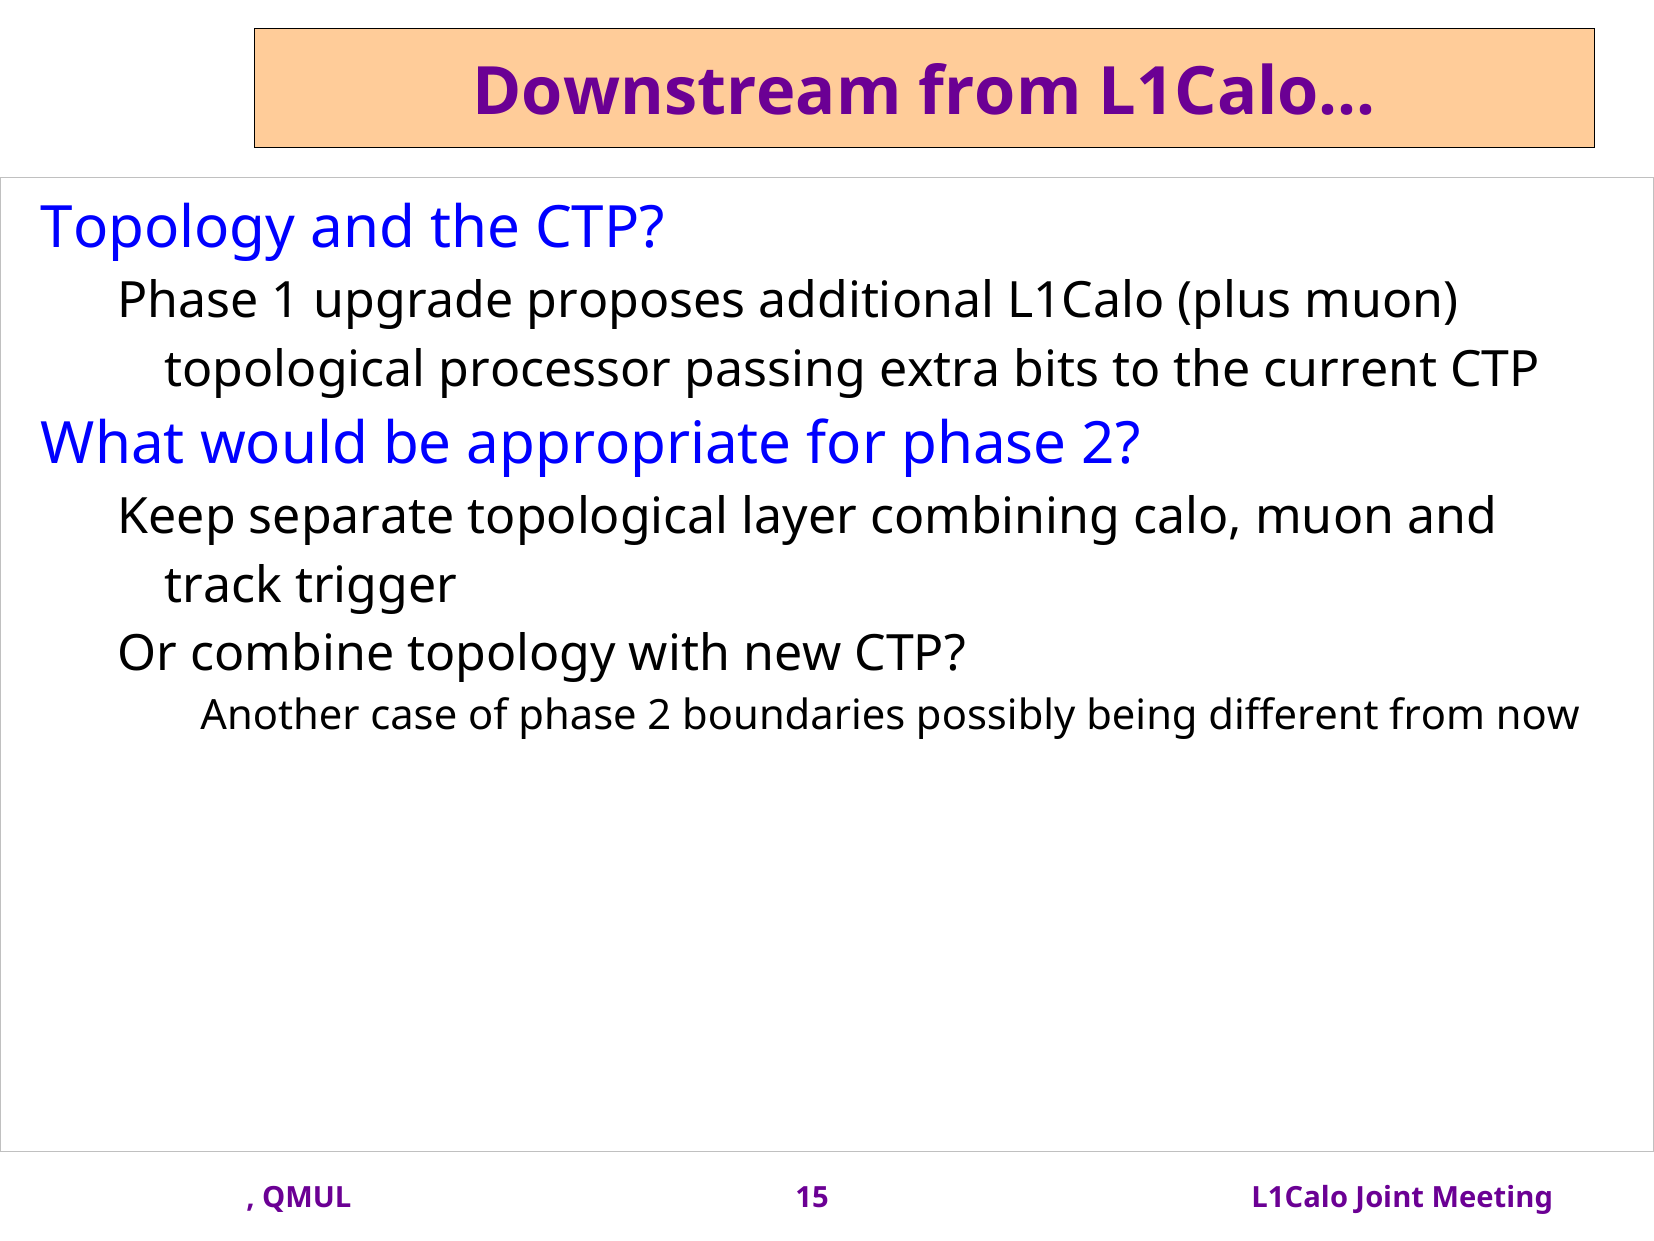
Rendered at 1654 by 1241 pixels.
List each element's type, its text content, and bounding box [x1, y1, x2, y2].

list Topology and the CTP? Phase 1 upgrade proposes additional L1Calo (plus muon) topological processor passing extra bits to the current CTP What would be appropriate for phase 2? Keep separate topological layer combining calo, muon and track trigger Or combine topology with new CTP? Another case of phase 2 boundaries possibly being different from now [23, 185, 1624, 1105]
title Downstream from L1Calo... [254, 28, 1595, 148]
